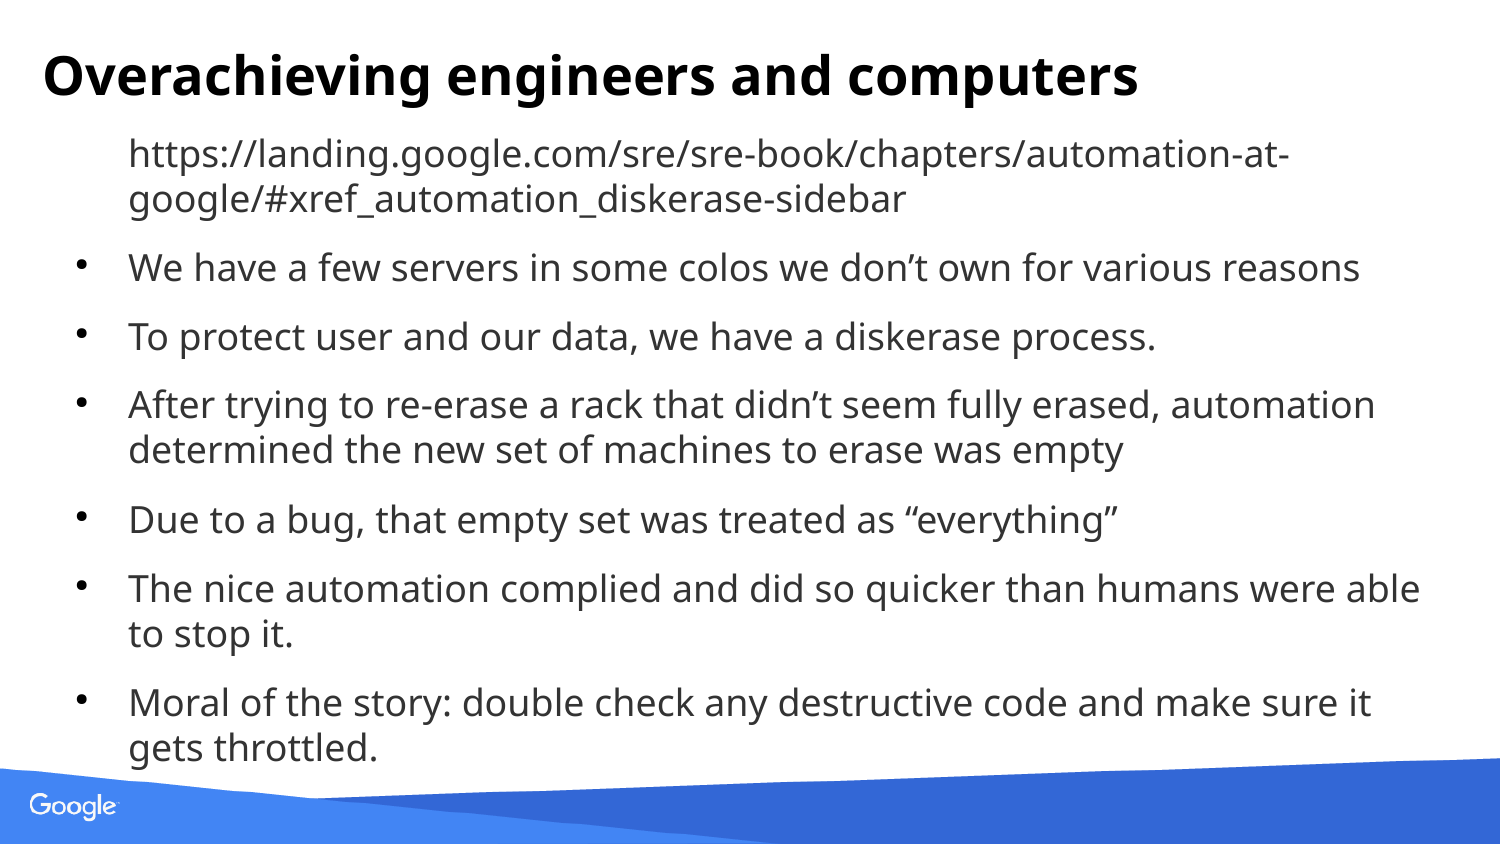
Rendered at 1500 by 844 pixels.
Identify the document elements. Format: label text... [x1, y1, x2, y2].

text_box Overachieving engineers and computers [27, 26, 1478, 151]
list https://landing.google.com/sre/sre-book/chapters/automation-at-google/#xref_automation_diskerase-sidebar We have a few servers in some colos we don’t own for various reasons To protect user and our data, we have a diskerase process. After trying to re-erase a rack that didn’t seem fully erased, automation determined the new set of machines to erase was empty Due to a bug, that empty set was treated as “everything” The nice automation complied and did so quicker than humans were able to stop it. Moral of the story: double check any destructive code and make sure it gets throttled. [42, 151, 1441, 781]
picture [0, 0, 1500, 844]
